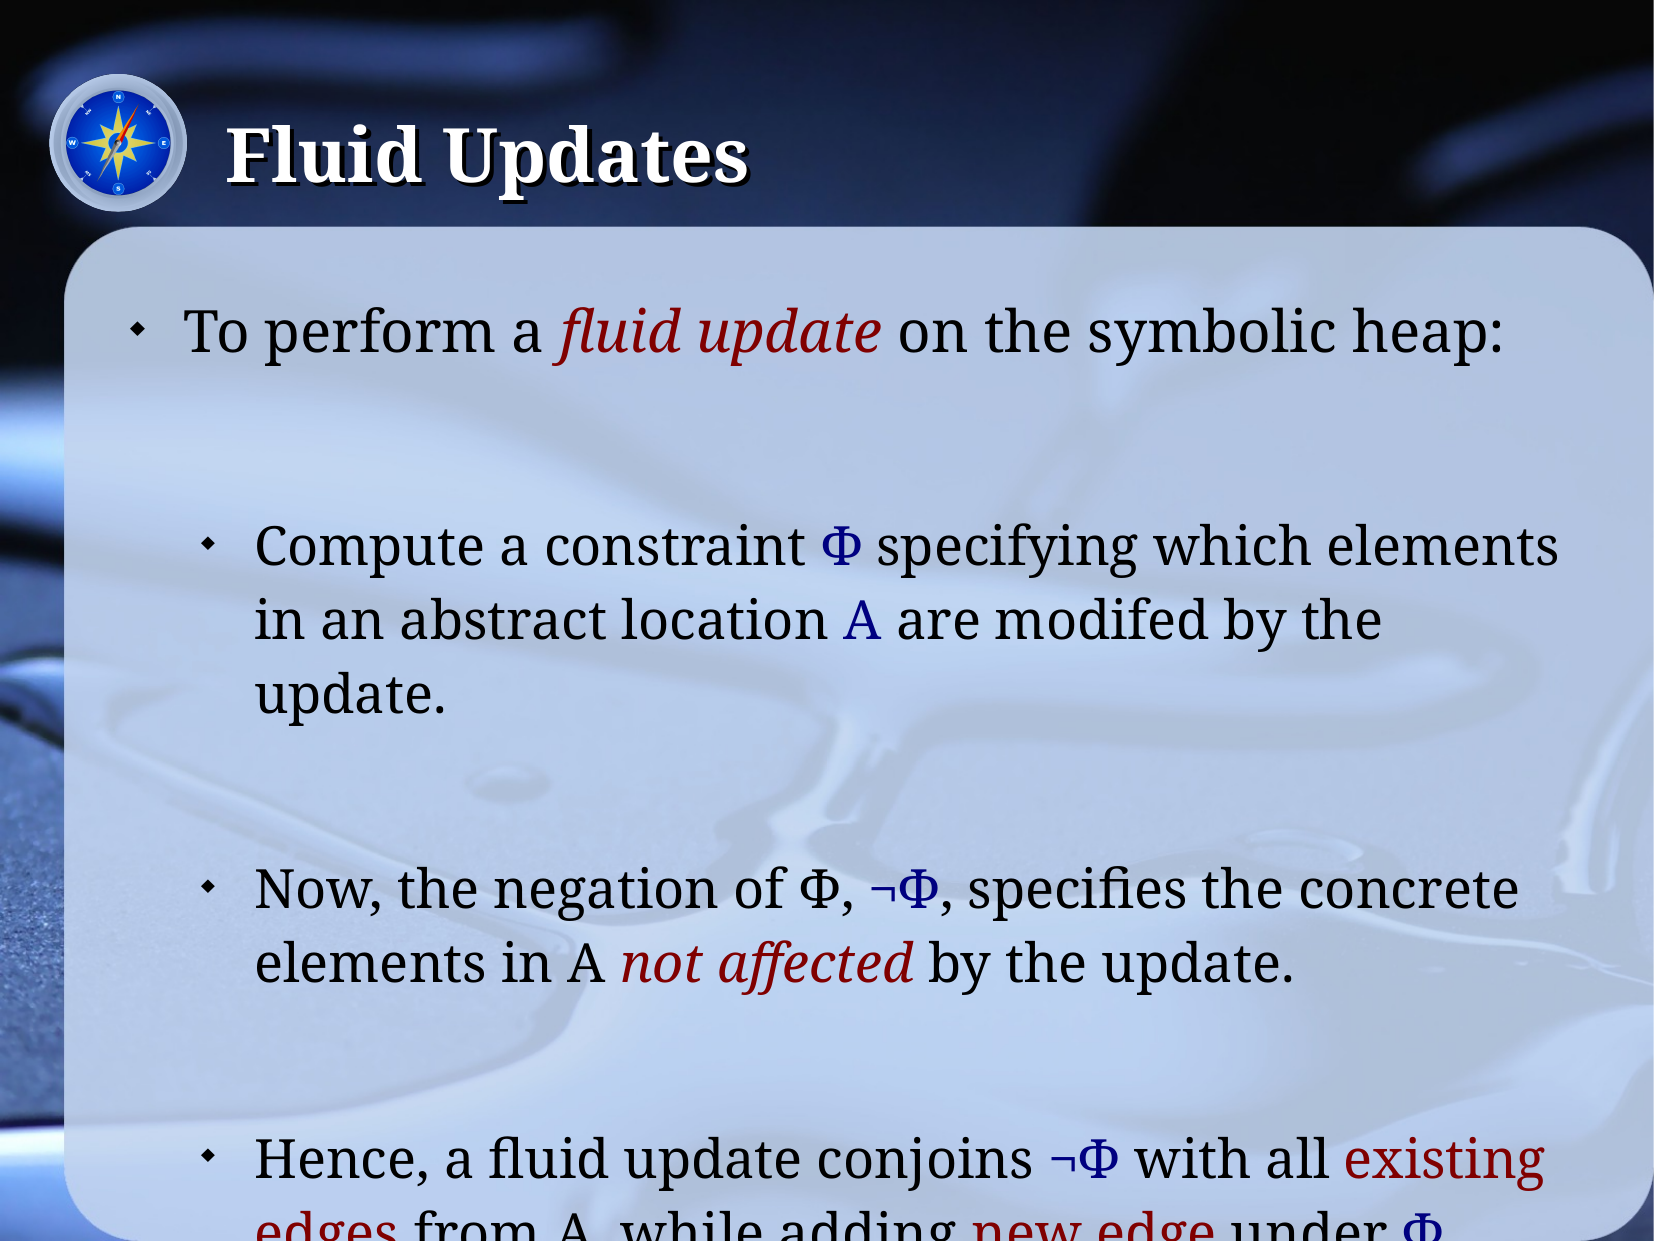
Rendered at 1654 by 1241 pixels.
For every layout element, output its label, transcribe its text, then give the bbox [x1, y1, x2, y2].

picture [518, 1226, 529, 1241]
picture [1425, 1223, 1436, 1241]
picture [1104, 1225, 1117, 1235]
picture [639, 1230, 647, 1241]
title Fluid Updates [225, 49, 1571, 257]
picture [1195, 1225, 1208, 1235]
picture [1133, 1226, 1147, 1241]
picture [1341, 1225, 1354, 1235]
picture [1167, 1225, 1176, 1239]
picture [678, 1226, 690, 1241]
list To perform a fluid update on the symbolic heap: Compute a constraint Φ specifying which elements in an abstract location A are modifed by the update. Now, the negation of Φ, ¬Φ, specifies the concrete elements in A not affected by the update. Hence, a fluid update conjoins ¬Φ with all existing edges from A, while adding new edge under Φ. [112, 290, 1571, 1109]
picture [500, 1226, 512, 1241]
picture [353, 1225, 366, 1235]
picture [466, 1225, 481, 1241]
picture [262, 1225, 275, 1235]
picture [787, 1237, 798, 1241]
picture [325, 1225, 334, 1239]
picture [567, 1220, 579, 1236]
picture [743, 1225, 756, 1235]
picture [936, 1225, 945, 1239]
picture [982, 1226, 995, 1241]
picture [0, 0, 1654, 1241]
picture [1308, 1226, 1322, 1241]
picture [1054, 1230, 1062, 1241]
picture [291, 1226, 305, 1241]
picture [1014, 1225, 1027, 1235]
picture [850, 1226, 864, 1241]
picture [1276, 1226, 1289, 1241]
picture [903, 1226, 916, 1241]
picture [817, 1226, 831, 1241]
picture [1410, 1223, 1420, 1241]
